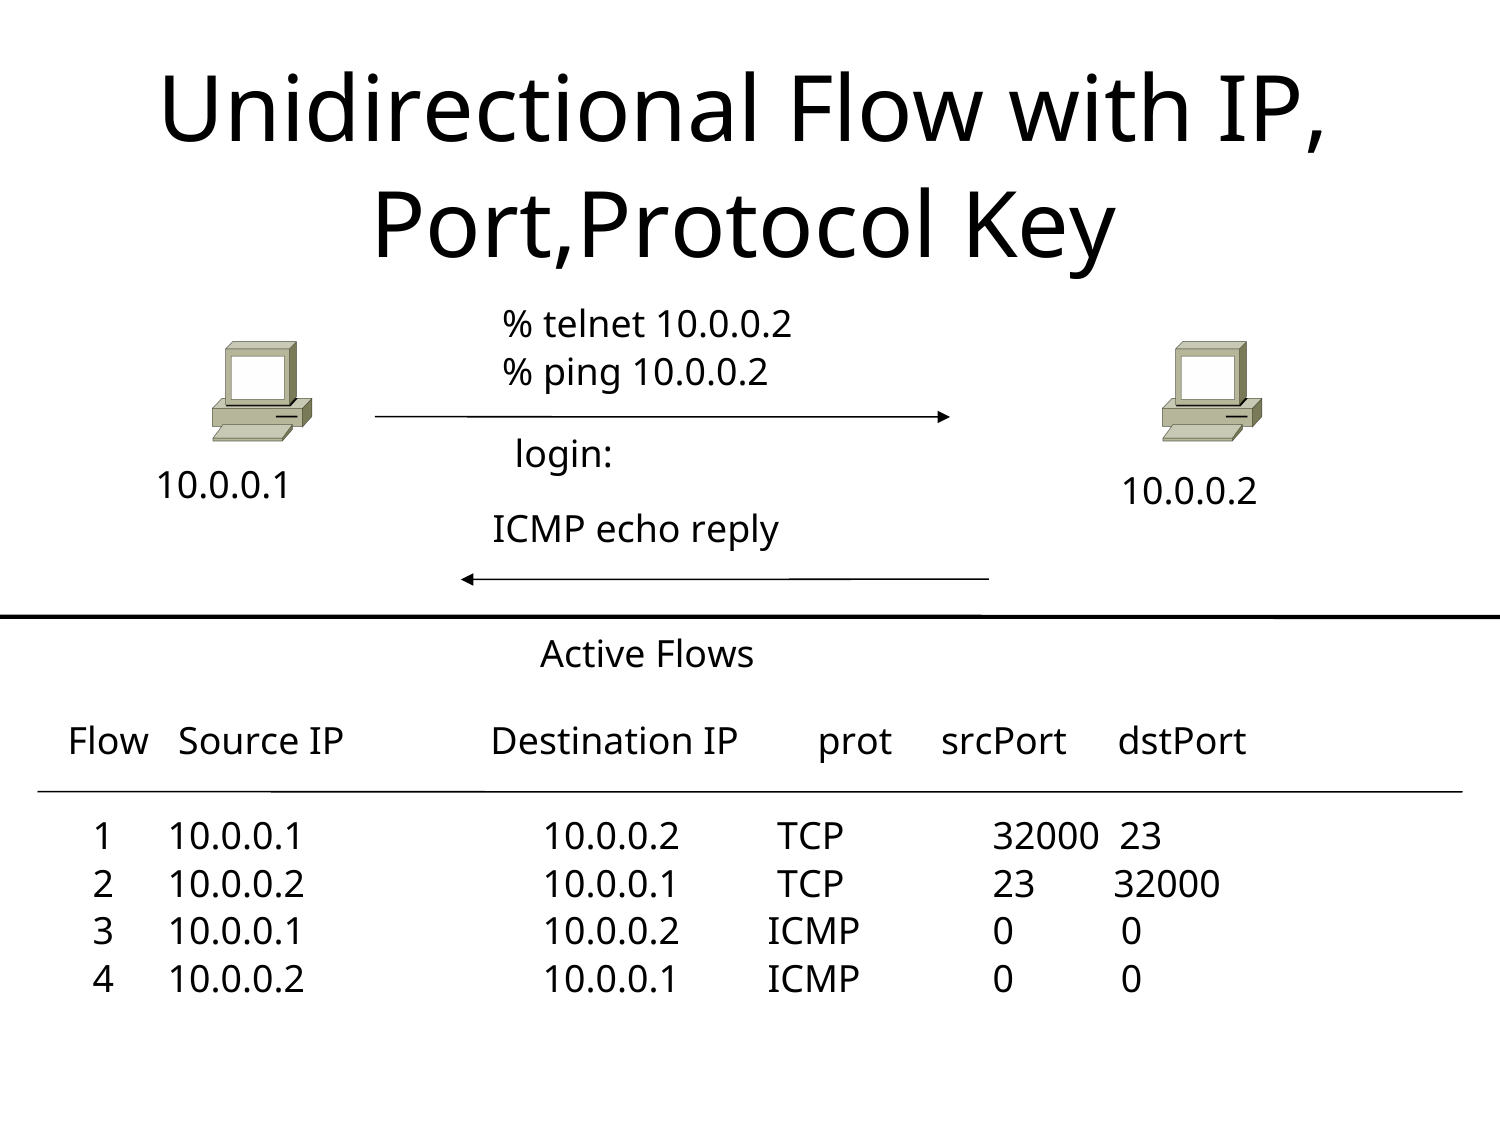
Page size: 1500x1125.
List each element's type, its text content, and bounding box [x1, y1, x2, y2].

picture [212, 341, 313, 442]
title Unidirectional Flow with IP, Port,Protocol Key [112, 4, 1388, 325]
picture [1162, 341, 1263, 442]
text_box ICMP echo reply [487, 504, 888, 565]
text_box Flow Source IP Destination IP prot srcPort dstPort [62, 716, 1463, 778]
text_box 10.0.0.1 [150, 460, 300, 509]
text_box % telnet 10.0.0.2 % ping 10.0.0.2 [496, 299, 800, 395]
text_box login: [509, 429, 620, 477]
text_box Active Flows [525, 629, 762, 677]
text_box 10.0.0.2 [1115, 466, 1265, 515]
text_box 1 10.0.0.1 10.0.0.2 TCP 32000 23 2 10.0.0.2 10.0.0.1 TCP 23 32000 3 10.0.0.1 10.0.0.2 ICMP 0 0 4 10.0.0.2 10.0.0.1 ICMP 0 0 [87, 812, 1463, 1002]
